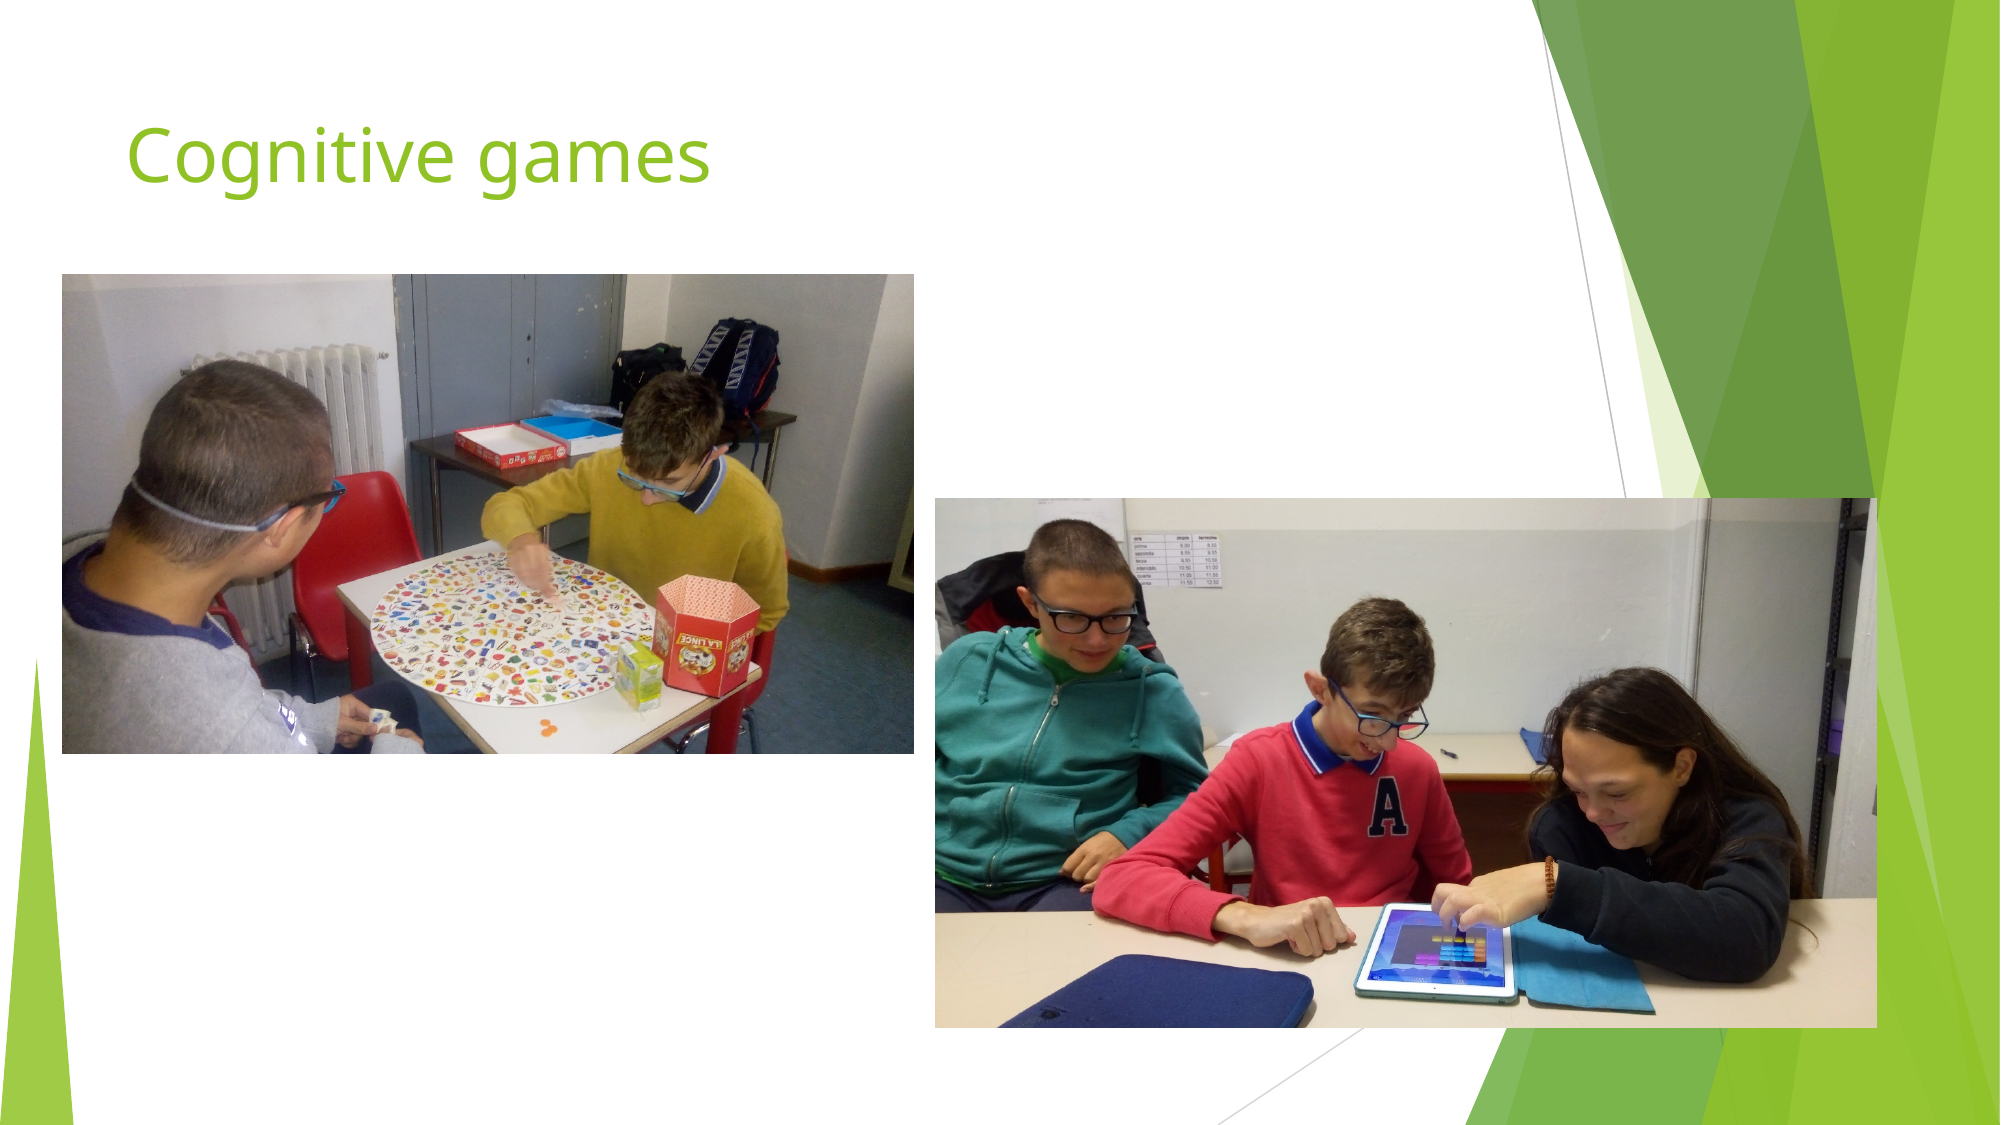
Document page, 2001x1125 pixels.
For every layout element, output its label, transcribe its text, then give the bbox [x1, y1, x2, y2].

picture [62, 274, 914, 754]
picture [935, 498, 1877, 1028]
title Cognitive games [111, 99, 1522, 317]
